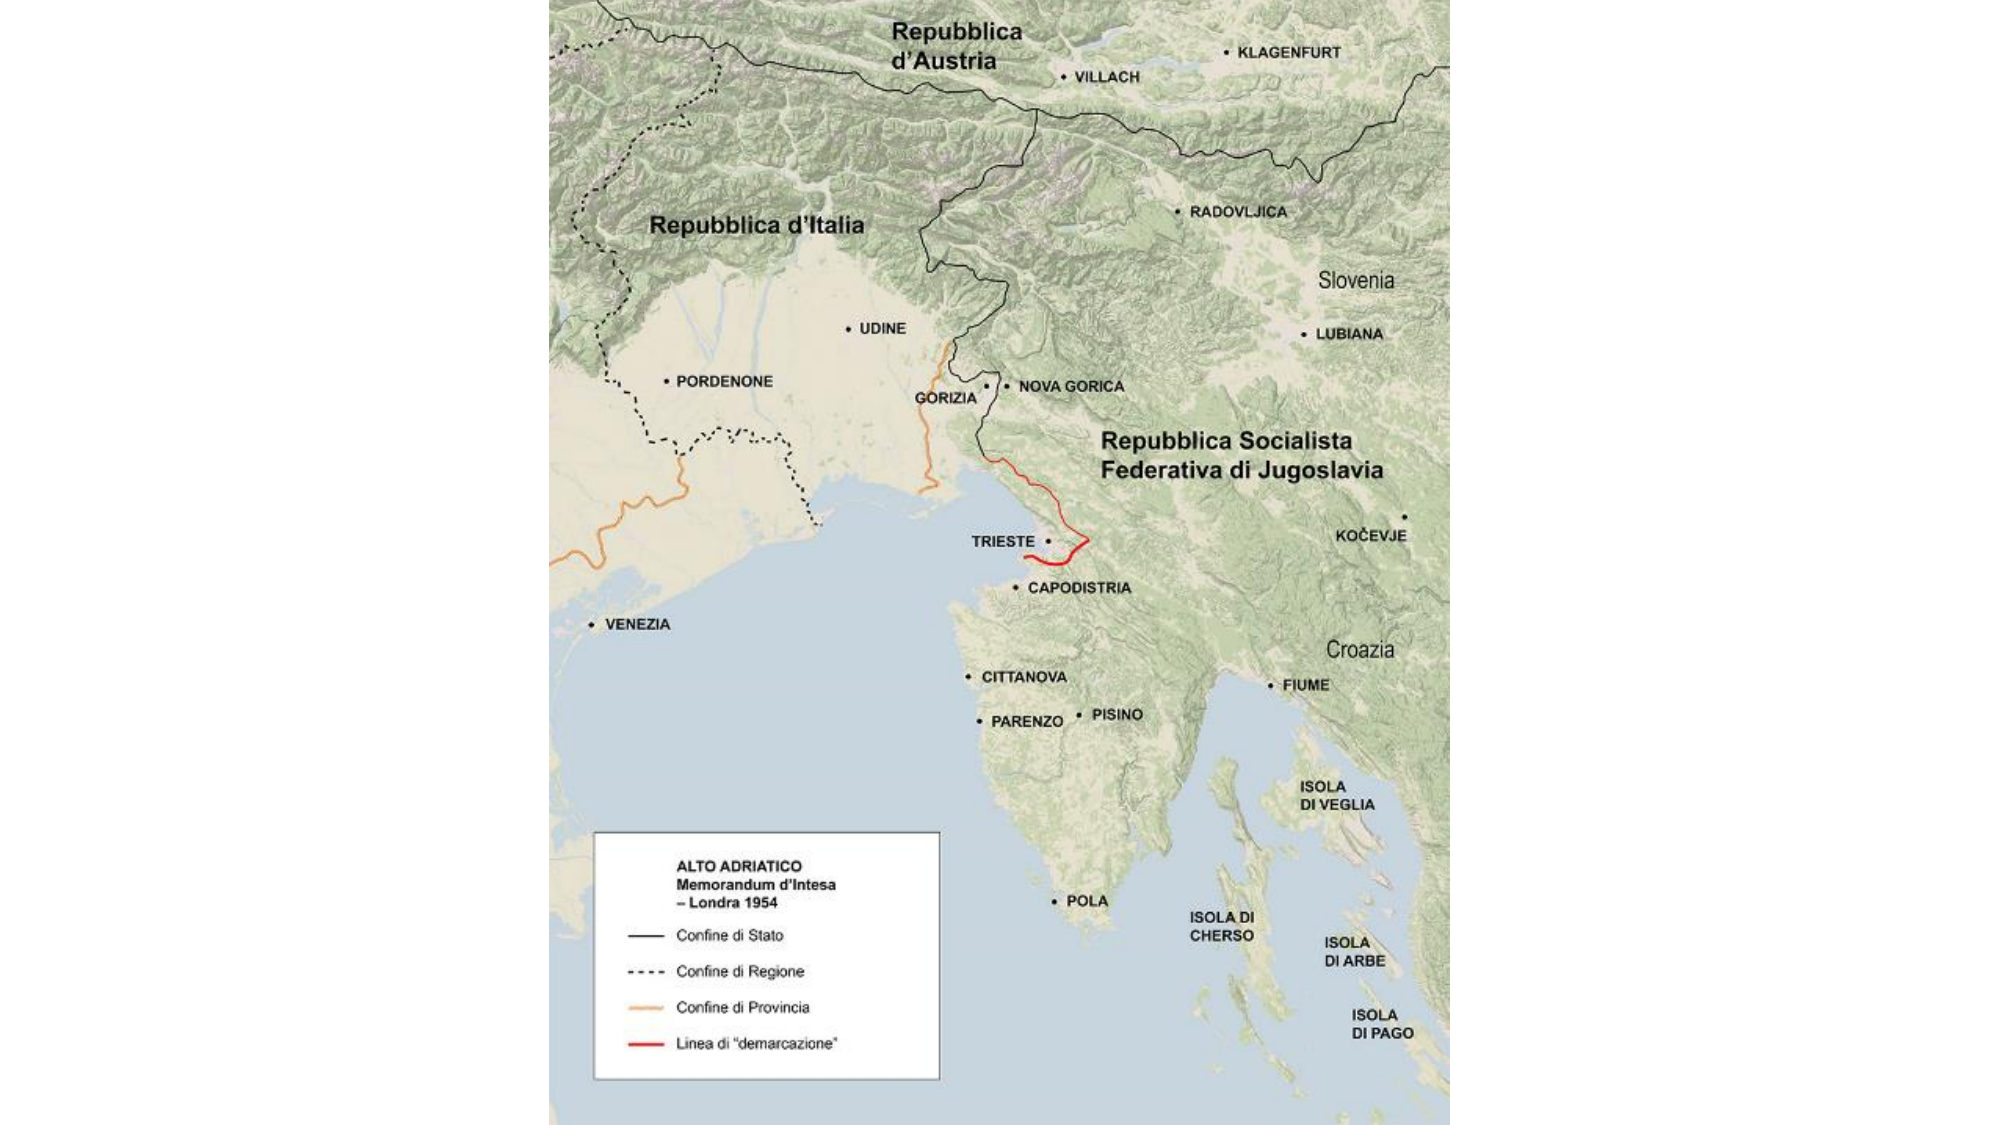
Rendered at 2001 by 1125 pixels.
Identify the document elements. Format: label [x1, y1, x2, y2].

picture [549, 0, 1450, 1125]
